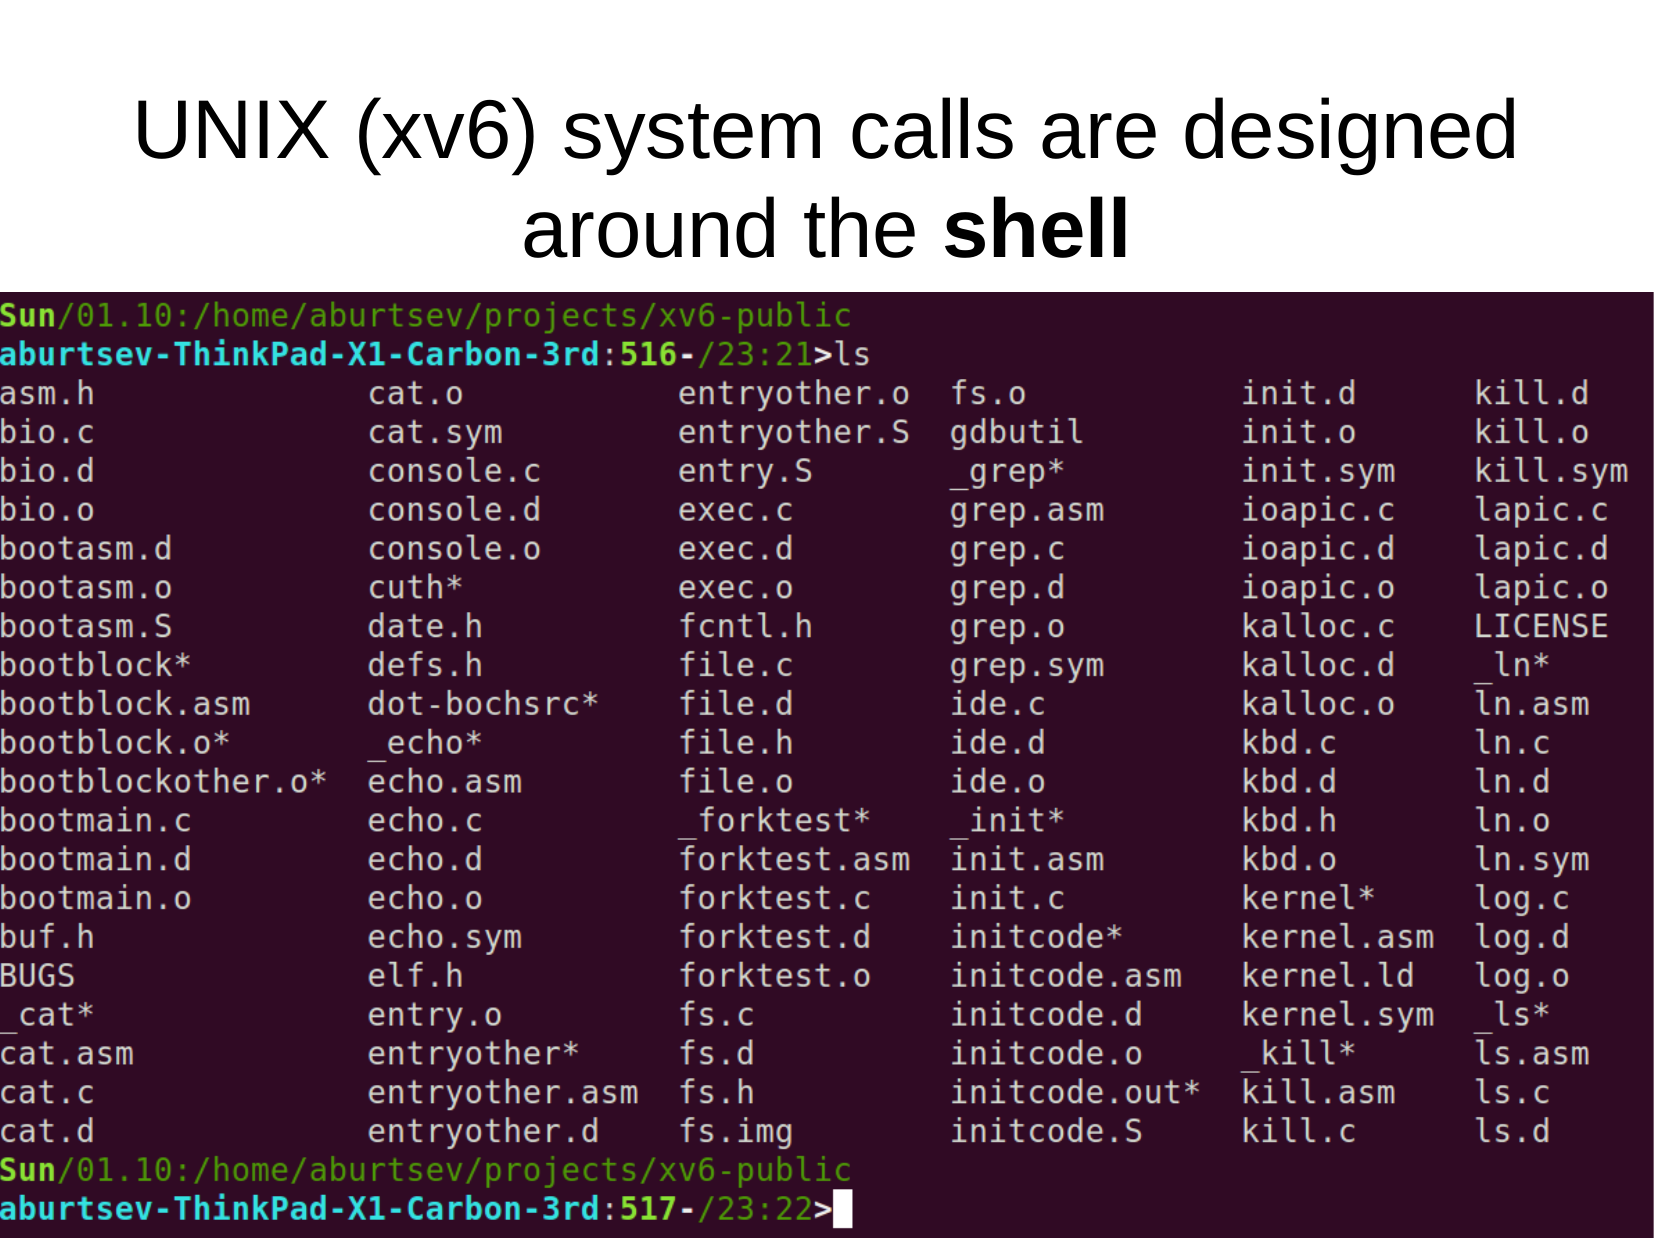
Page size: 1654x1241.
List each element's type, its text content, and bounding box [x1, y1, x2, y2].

subtitle UNIX (xv6) system calls are designed around the shell [82, 49, 1571, 300]
picture [0, 292, 1654, 1238]
